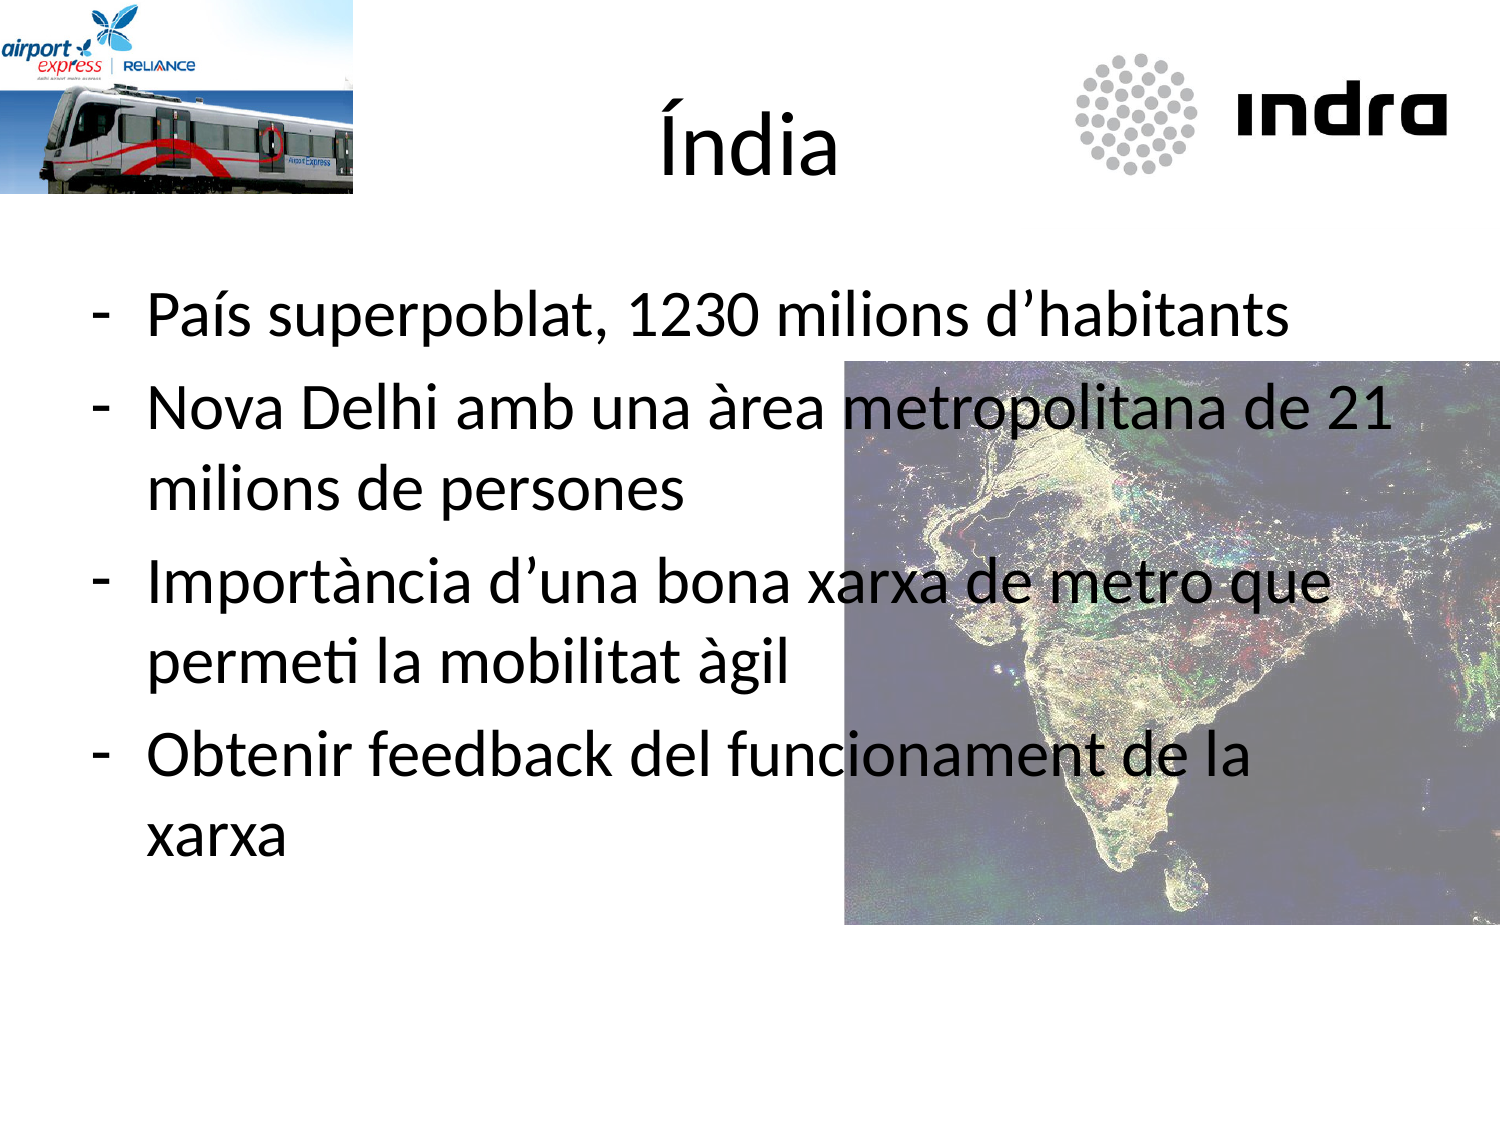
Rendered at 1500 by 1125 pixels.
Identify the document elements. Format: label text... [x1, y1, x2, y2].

picture [0, 0, 353, 194]
picture [1021, 0, 1500, 229]
text_box [1425, 361, 1500, 925]
title Índia [75, 45, 1425, 233]
list País superpoblat, 1230 milions d’habitants Nova Delhi amb una àrea metropolitana de 21 milions de persones Importància d’una bona xarxa de metro que permeti la mobilitat àgil Obtenir feedback del funcionament de la xarxa [75, 262, 1425, 1005]
